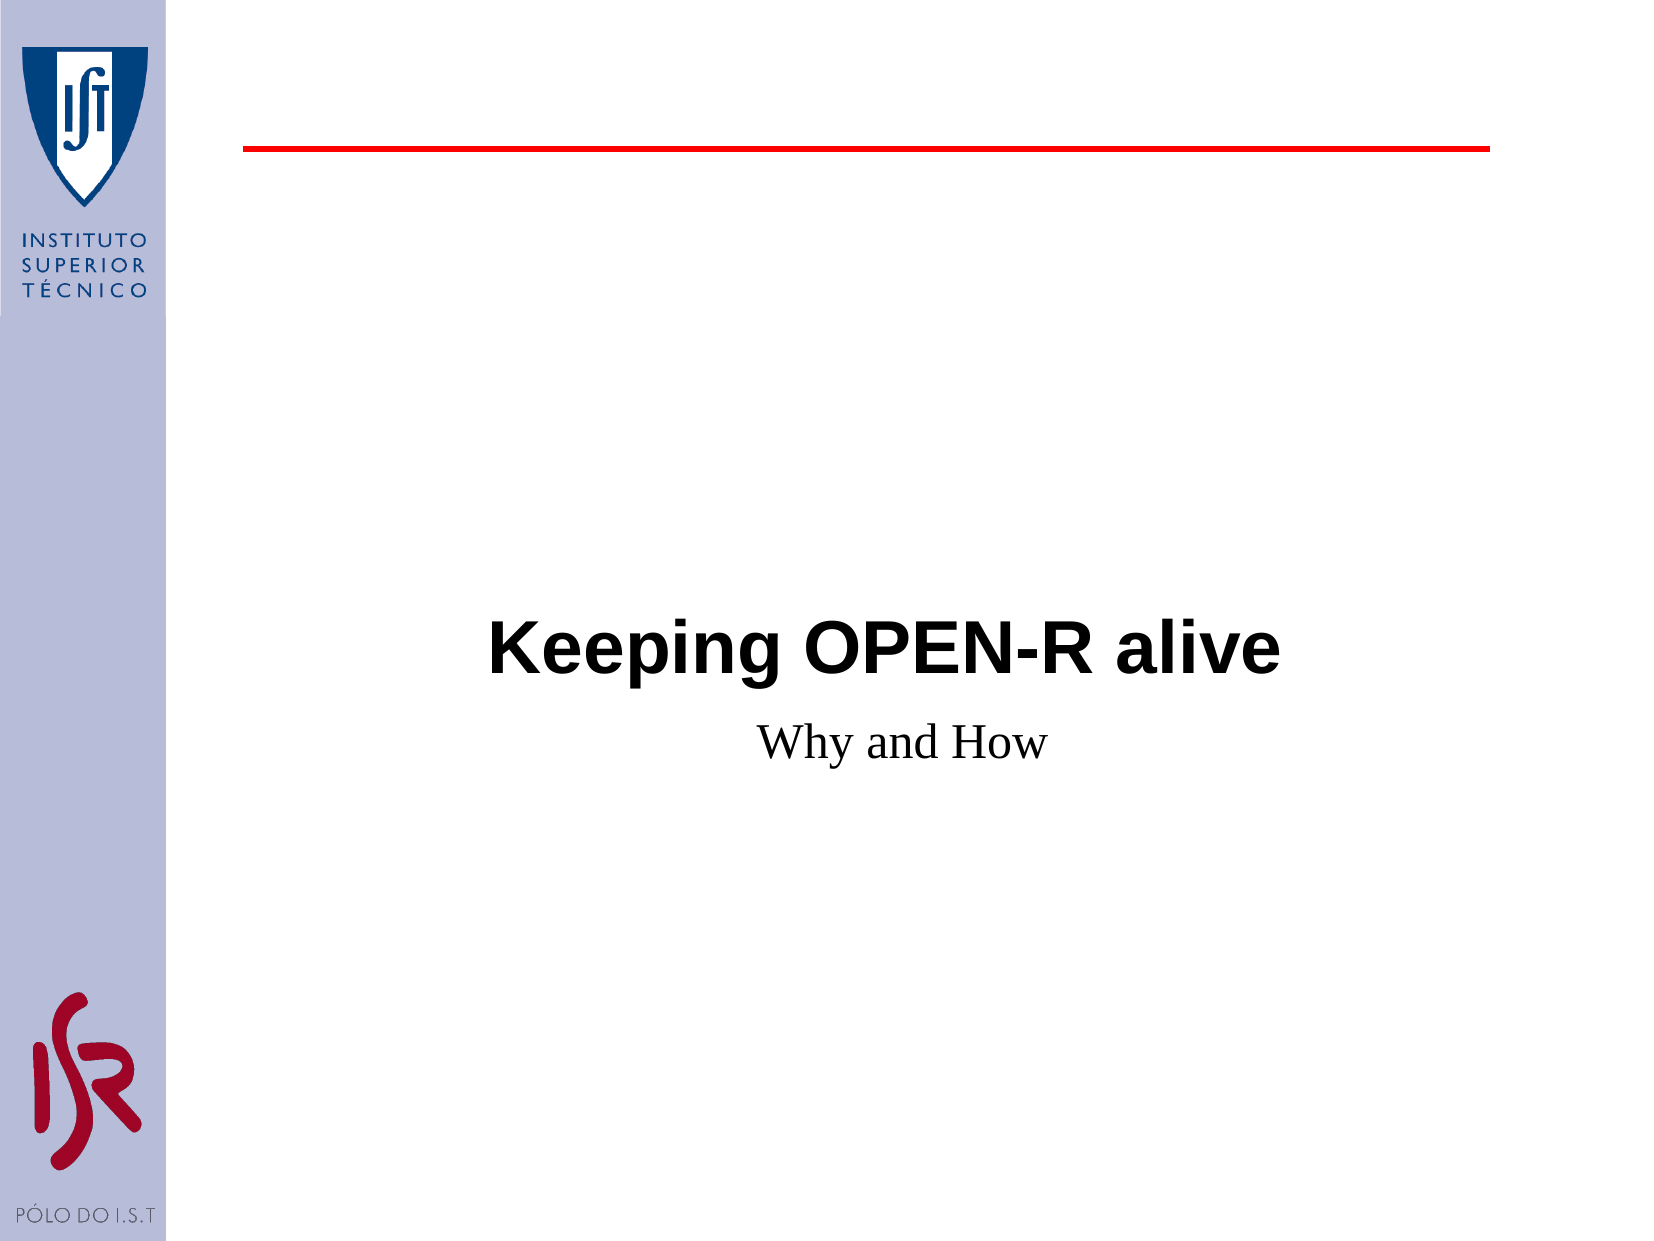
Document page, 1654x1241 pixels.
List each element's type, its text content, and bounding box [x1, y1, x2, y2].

picture [0, 0, 169, 1241]
title Keeping OPEN-R alive [179, 543, 1592, 752]
subtitle Why and How [178, 601, 1591, 771]
